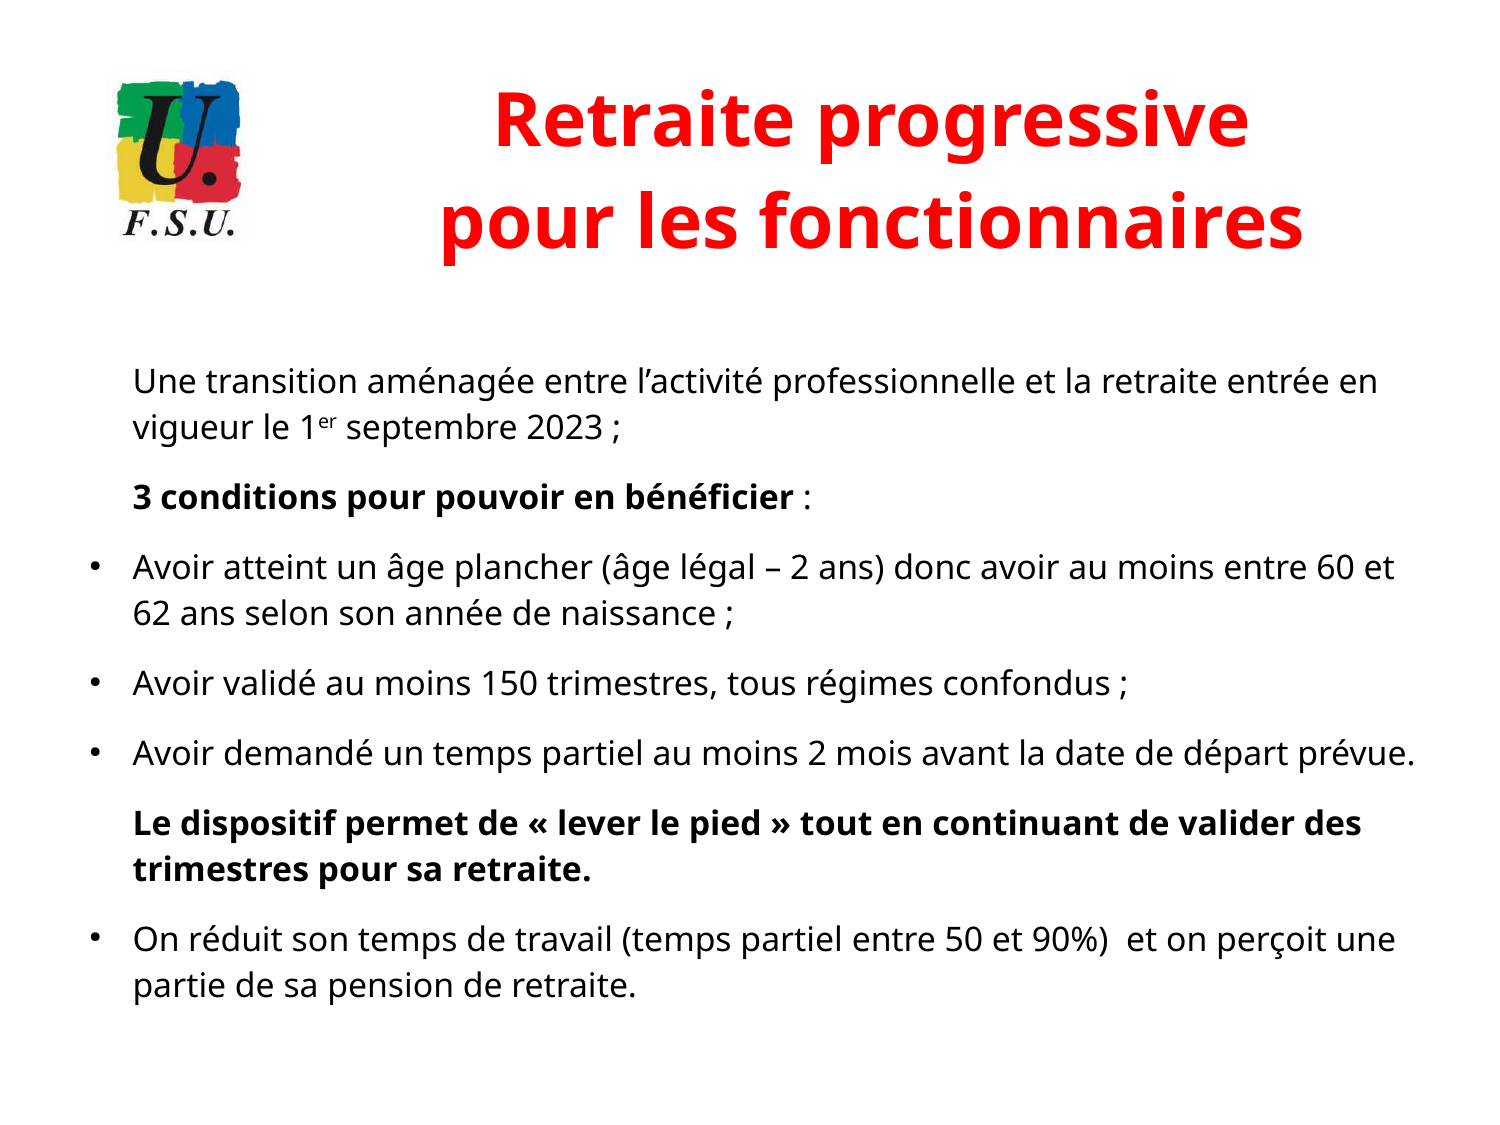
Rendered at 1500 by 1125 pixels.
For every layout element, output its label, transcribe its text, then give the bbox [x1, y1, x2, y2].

title Retraite progressive pour les fonctionnaires [318, 40, 1425, 297]
picture [106, 70, 250, 242]
list Une transition aménagée entre l’activité professionnelle et la retraite entrée en vigueur le 1er septembre 2023 ; 3 conditions pour pouvoir en bénéficier : Avoir atteint un âge plancher (âge légal – 2 ans) donc avoir au moins entre 60 et 62 ans selon son année de naissance ; Avoir validé au moins 150 trimestres, tous régimes confondus ; Avoir demandé un temps partiel au moins 2 mois avant la date de départ prévue. Le dispositif permet de « lever le pied » tout en continuant de valider des trimestres pour sa retraite. On réduit son temps de travail (temps partiel entre 50 et 90%) et on perçoit une partie de sa pension de retraite. [75, 357, 1425, 1011]
